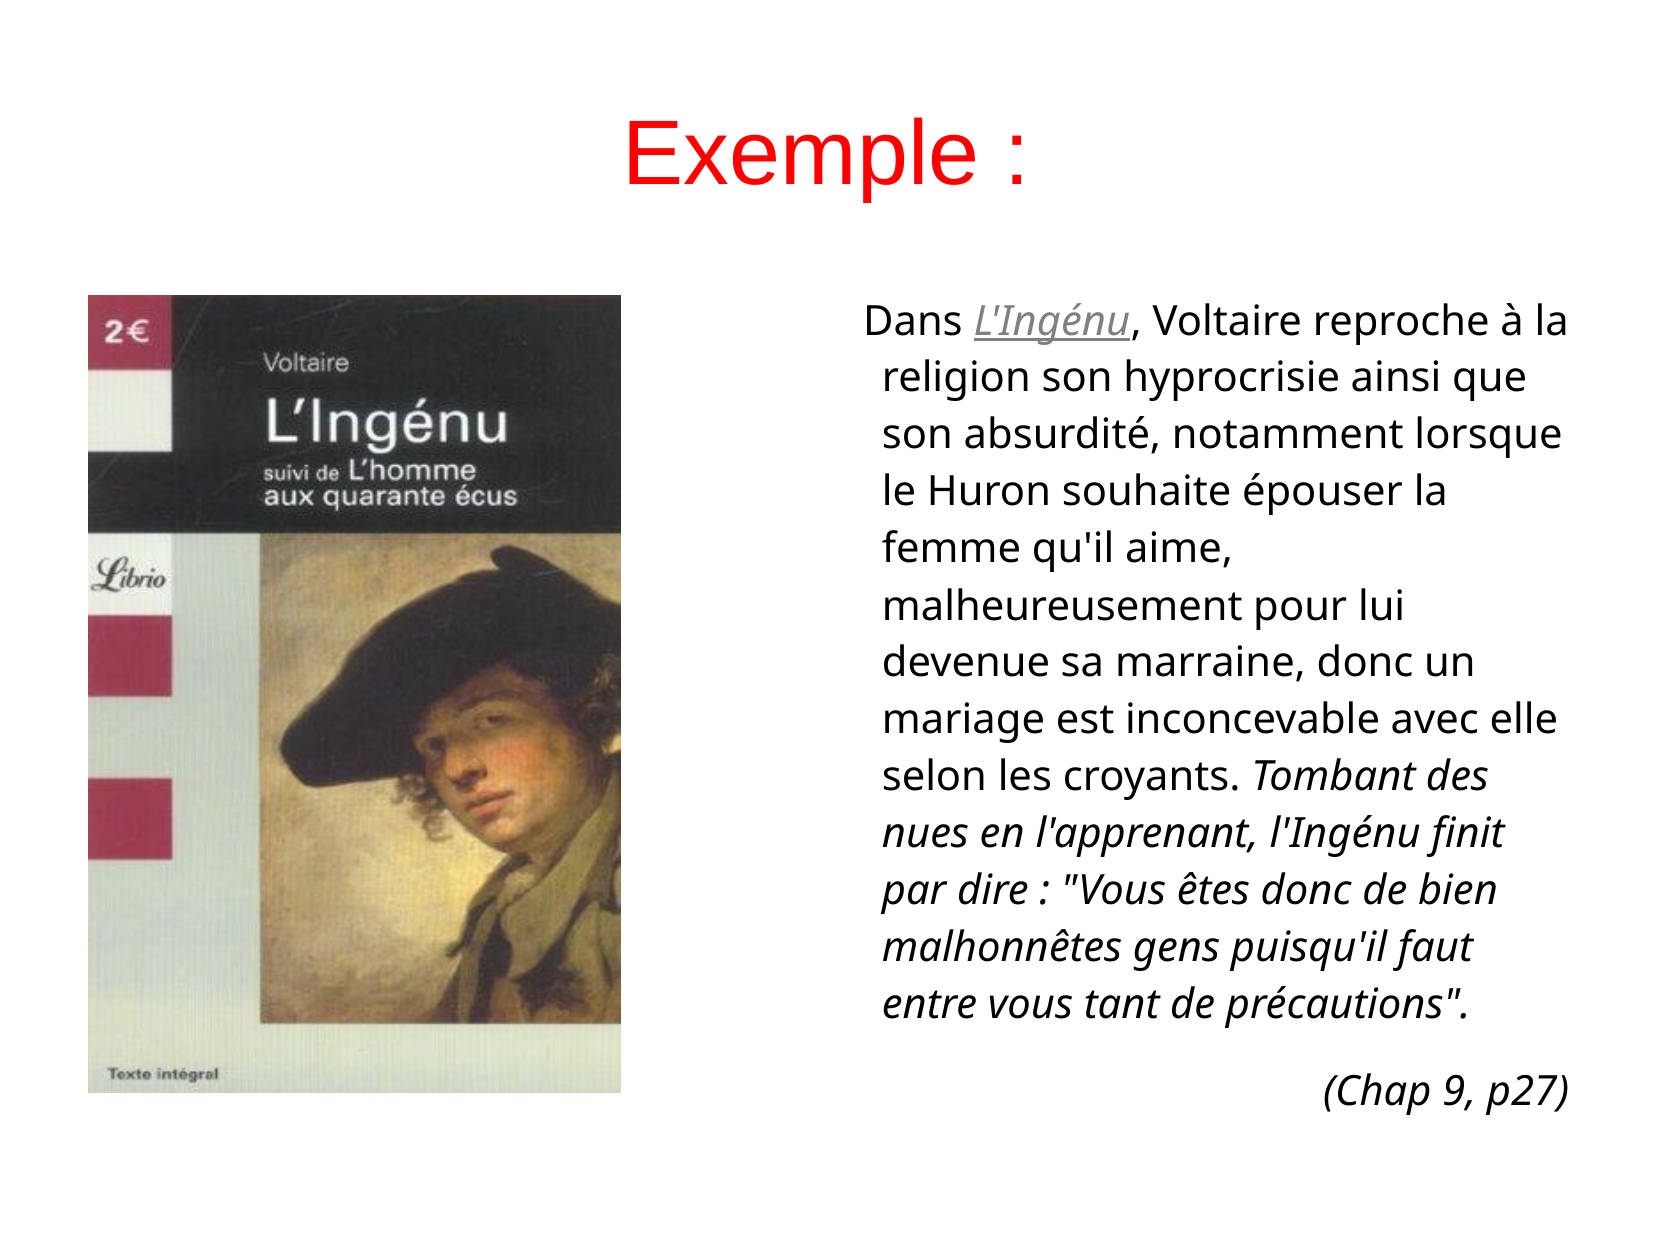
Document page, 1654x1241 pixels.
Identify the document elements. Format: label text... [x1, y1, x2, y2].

list Dans L'Ingénu, Voltaire reproche à la religion son hyprocrisie ainsi que son absurdité, notamment lorsque le Huron souhaite épouser la femme qu'il aime, malheureusement pour lui devenue sa marraine, donc un mariage est inconcevable avec elle selon les croyants. Tombant des nues en l'apprenant, l'Ingénu finit par dire : "Vous êtes donc de bien malhonnêtes gens puisqu'il faut entre vous tant de précautions". (Chap 9, p27) [845, 290, 1572, 1109]
picture [82, 290, 809, 1109]
title Exemple : [82, 49, 1571, 257]
